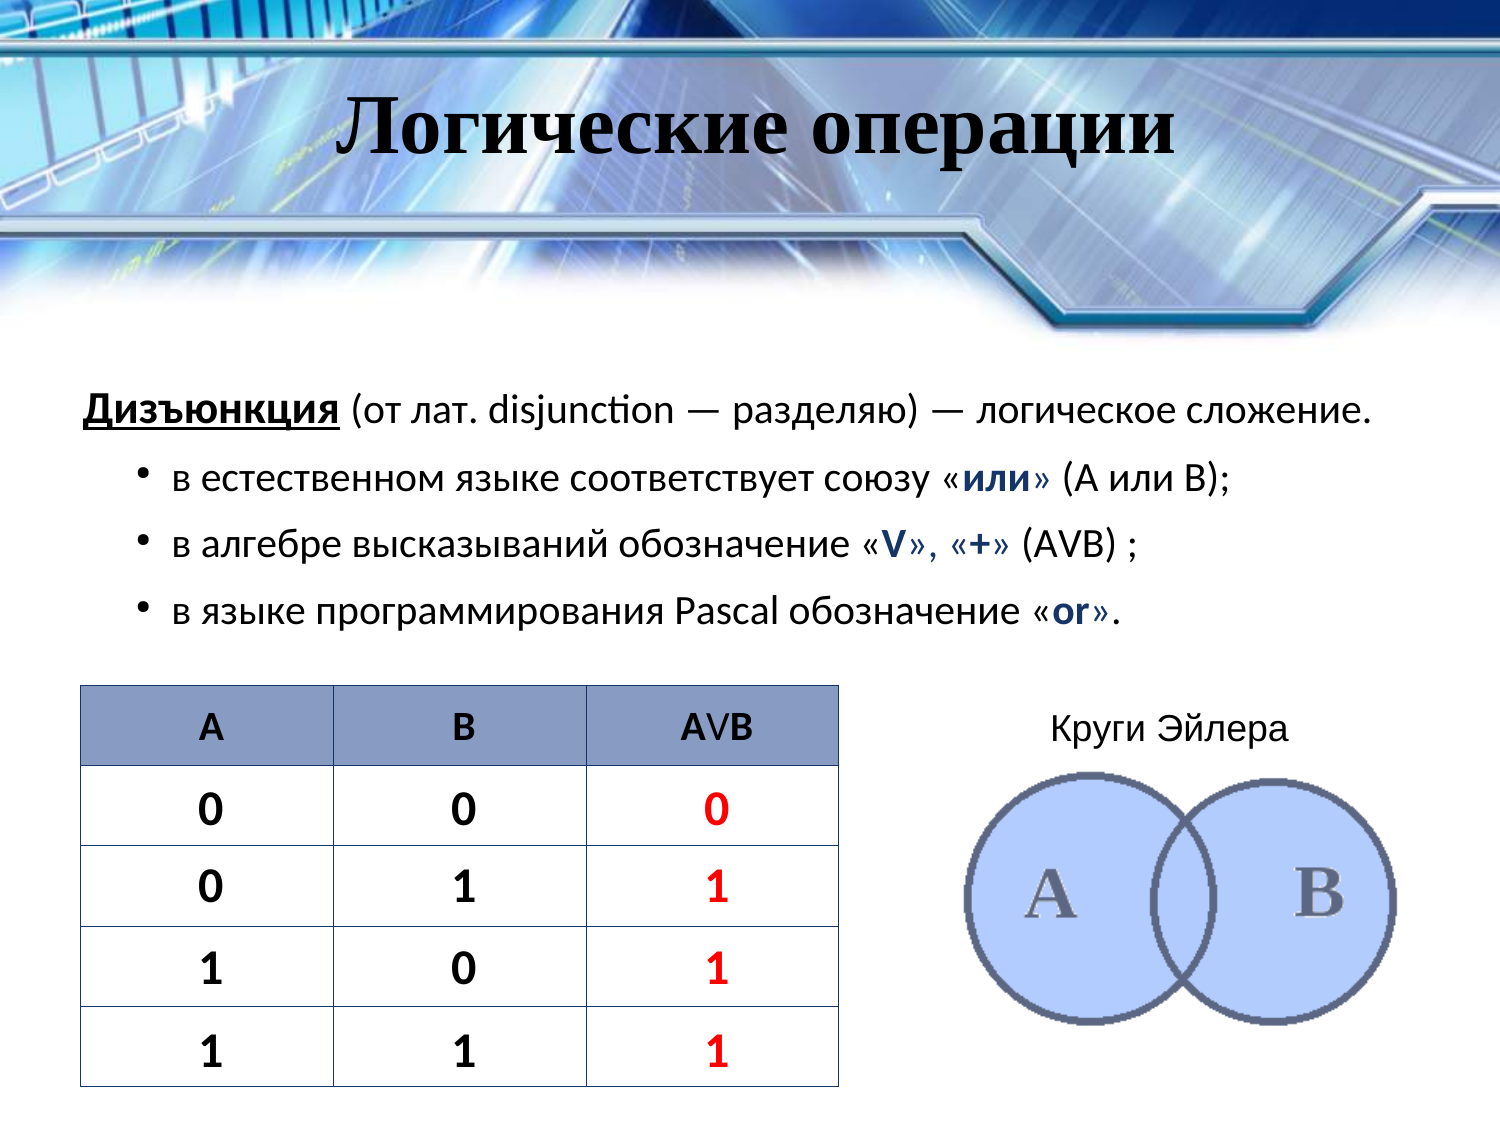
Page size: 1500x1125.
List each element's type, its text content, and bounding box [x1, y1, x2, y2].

table_cell [81, 846, 333, 926]
text_box AVB [630, 691, 803, 757]
text_box 1 [125, 1010, 298, 1085]
text_box 1 [630, 1010, 803, 1085]
table_cell [587, 766, 838, 845]
text_box 1 [378, 844, 551, 920]
text_box 0 [125, 767, 298, 843]
table_cell [334, 1007, 586, 1086]
text_box 1 [630, 927, 803, 1003]
subtitle Дизъюнкция (от лат. disjunction — разделяю) — логическое сложение. в естественном языке соответствует союзу «или» (А или В); в алгебре высказываний обозначение «V», «+» (AVB) ; в языке программирования Pascal обозначение «or». [82, 377, 1418, 638]
text_box 0 [630, 768, 803, 843]
text_box Логические операции [88, 60, 1425, 179]
text_box B [378, 691, 551, 757]
table_cell [334, 927, 586, 1006]
table_cell [81, 927, 333, 1006]
text_box 0 [378, 927, 551, 1003]
table_cell [81, 1007, 333, 1086]
table_header [81, 686, 333, 765]
table_cell [334, 846, 586, 926]
table_cell [81, 766, 333, 845]
table_header [334, 686, 586, 765]
table_cell [334, 766, 586, 845]
picture [0, 0, 1500, 1125]
text_box 0 [378, 768, 551, 843]
text_box 1 [125, 927, 298, 1003]
table_header [587, 686, 838, 765]
text_box Круги Эйлера [992, 696, 1347, 757]
text_box 1 [630, 844, 803, 920]
text_box 0 [125, 844, 298, 920]
text_box 1 [378, 1010, 551, 1085]
table_cell [587, 846, 838, 926]
text_box A [125, 691, 298, 756]
table_cell [587, 1007, 838, 1086]
table_cell [587, 927, 838, 1006]
